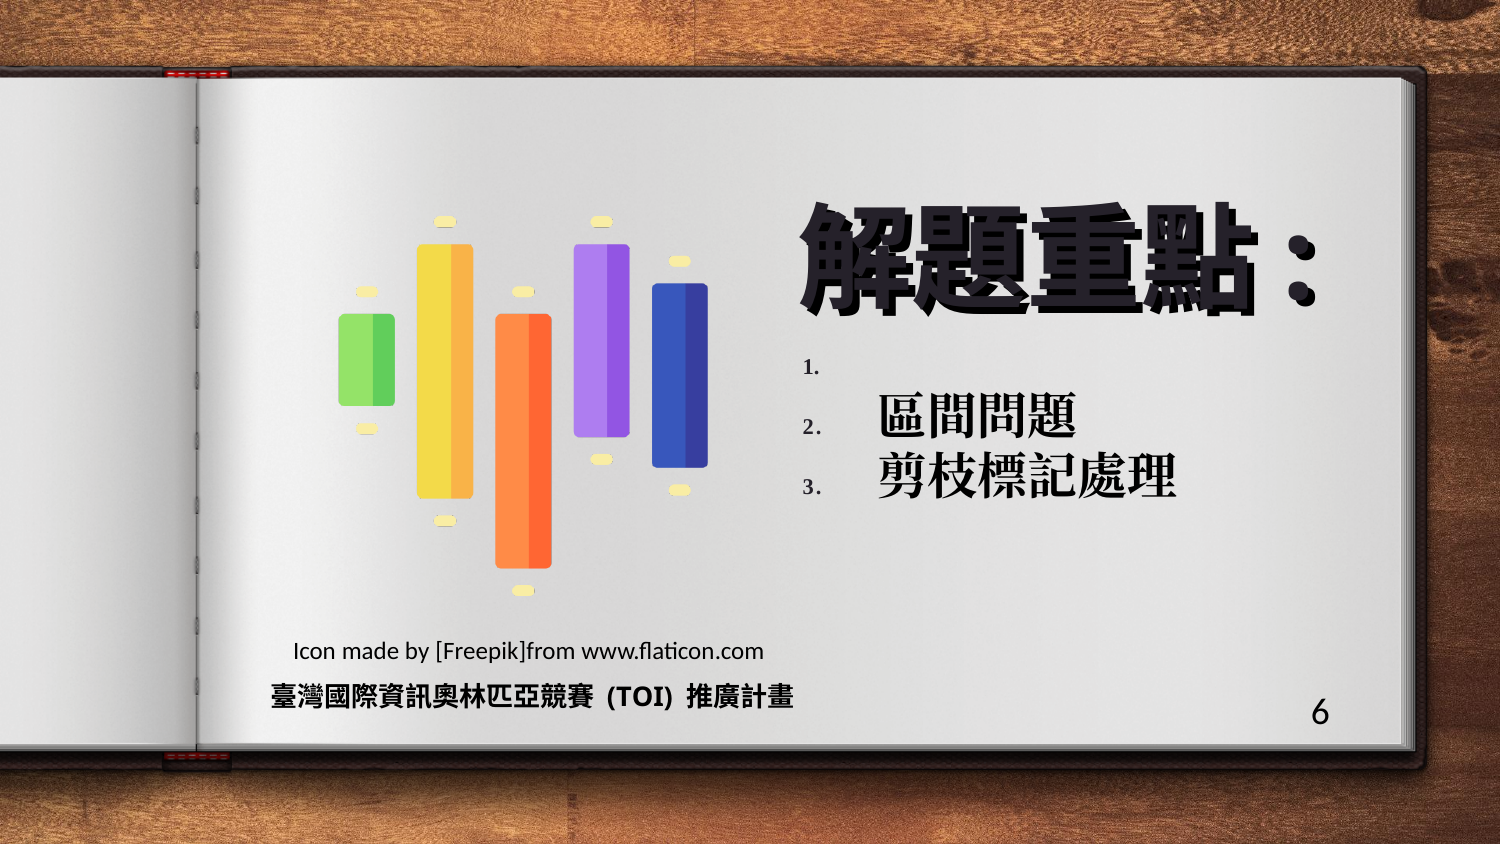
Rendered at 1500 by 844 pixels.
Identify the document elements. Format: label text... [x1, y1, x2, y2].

text_box Icon made by [Freepik]from www.flaticon.com [278, 627, 867, 672]
picture [333, 216, 713, 596]
text_box [1295, 672, 1386, 737]
subtitle 區間問題 剪枝標記處理 [787, 309, 1361, 584]
title 解題重點: [782, 146, 1313, 338]
